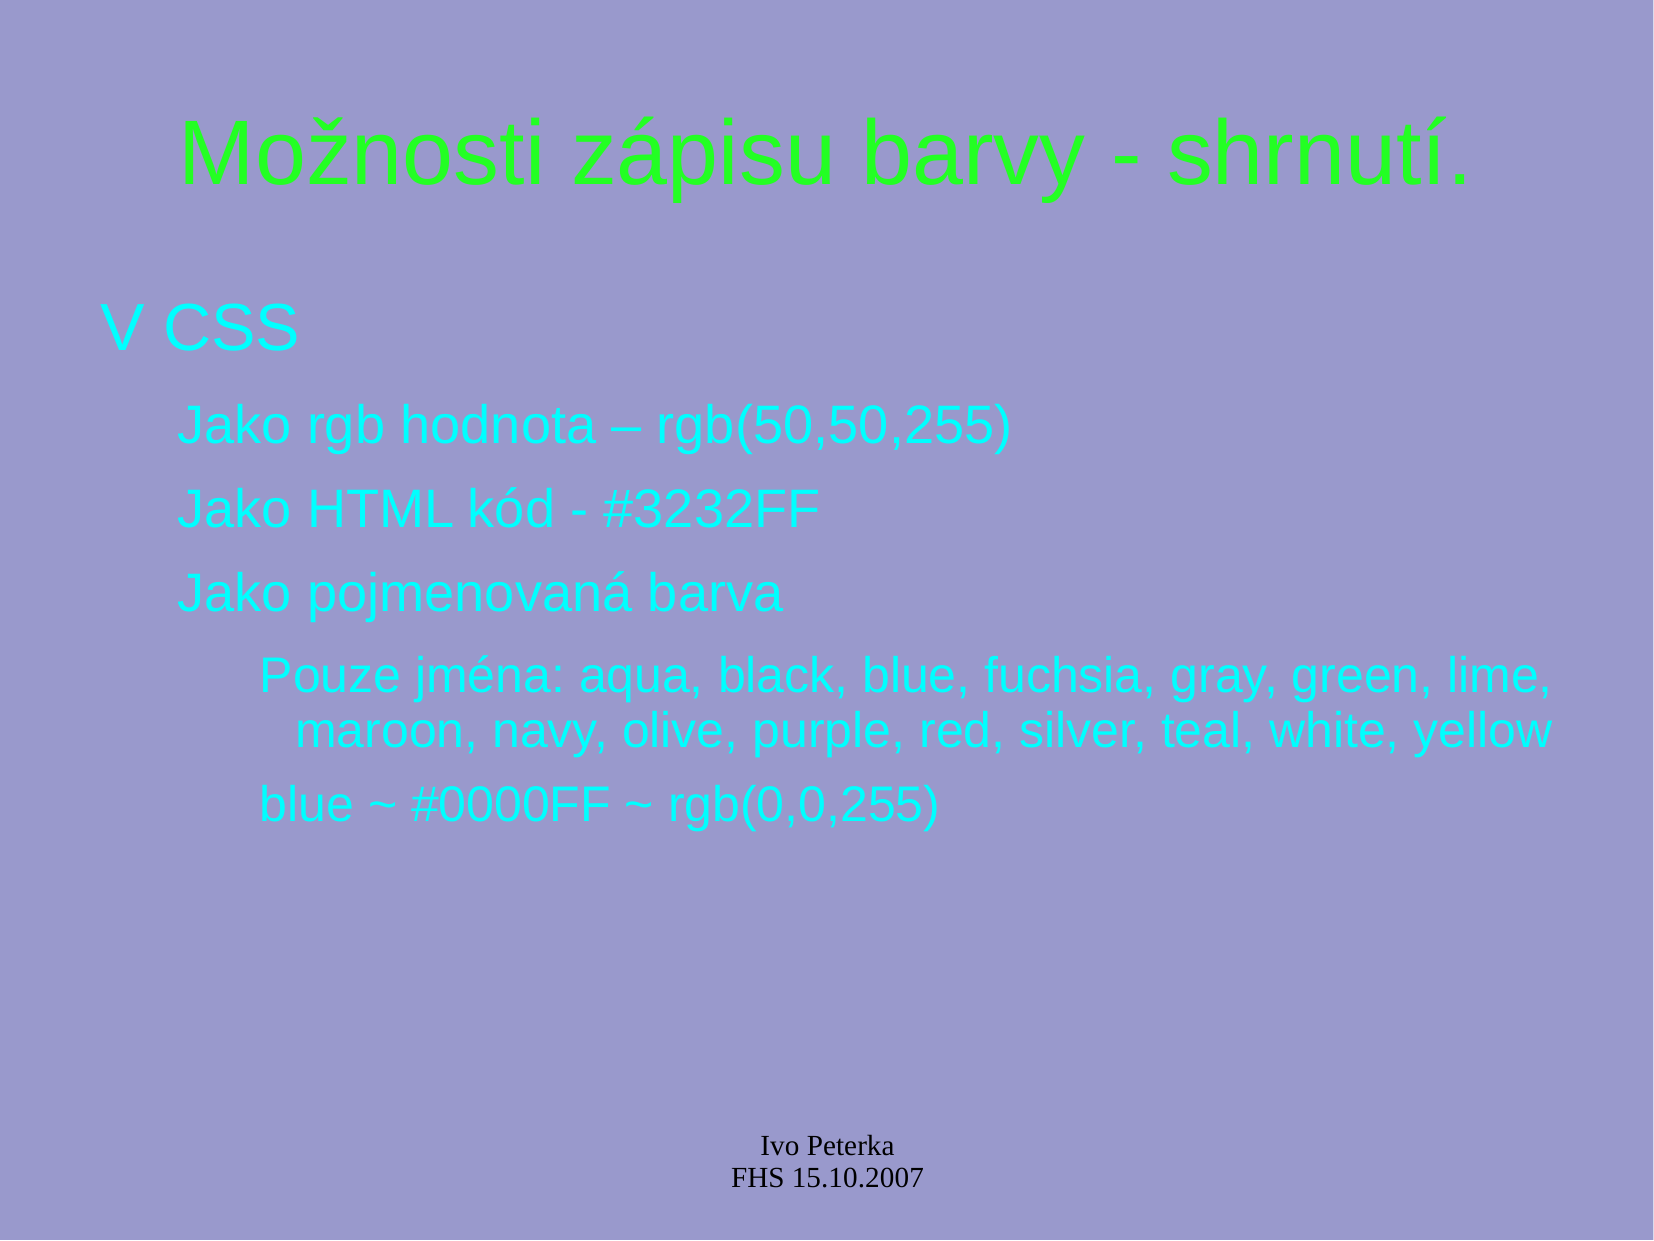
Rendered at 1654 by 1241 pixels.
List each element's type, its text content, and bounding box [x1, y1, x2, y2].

list V CSS Jako rgb hodnota – rgb(50,50,255) Jako HTML kód - #3232FF Jako pojmenovaná barva Pouze jména: aqua, black, blue, fuchsia, gray, green, lime, maroon, navy, olive, purple, red, silver, teal, white, yellow blue ~ #0000FF ~ rgb(0,0,255) [82, 290, 1571, 1094]
title Možnosti zápisu barvy - shrnutí. [82, 56, 1571, 250]
